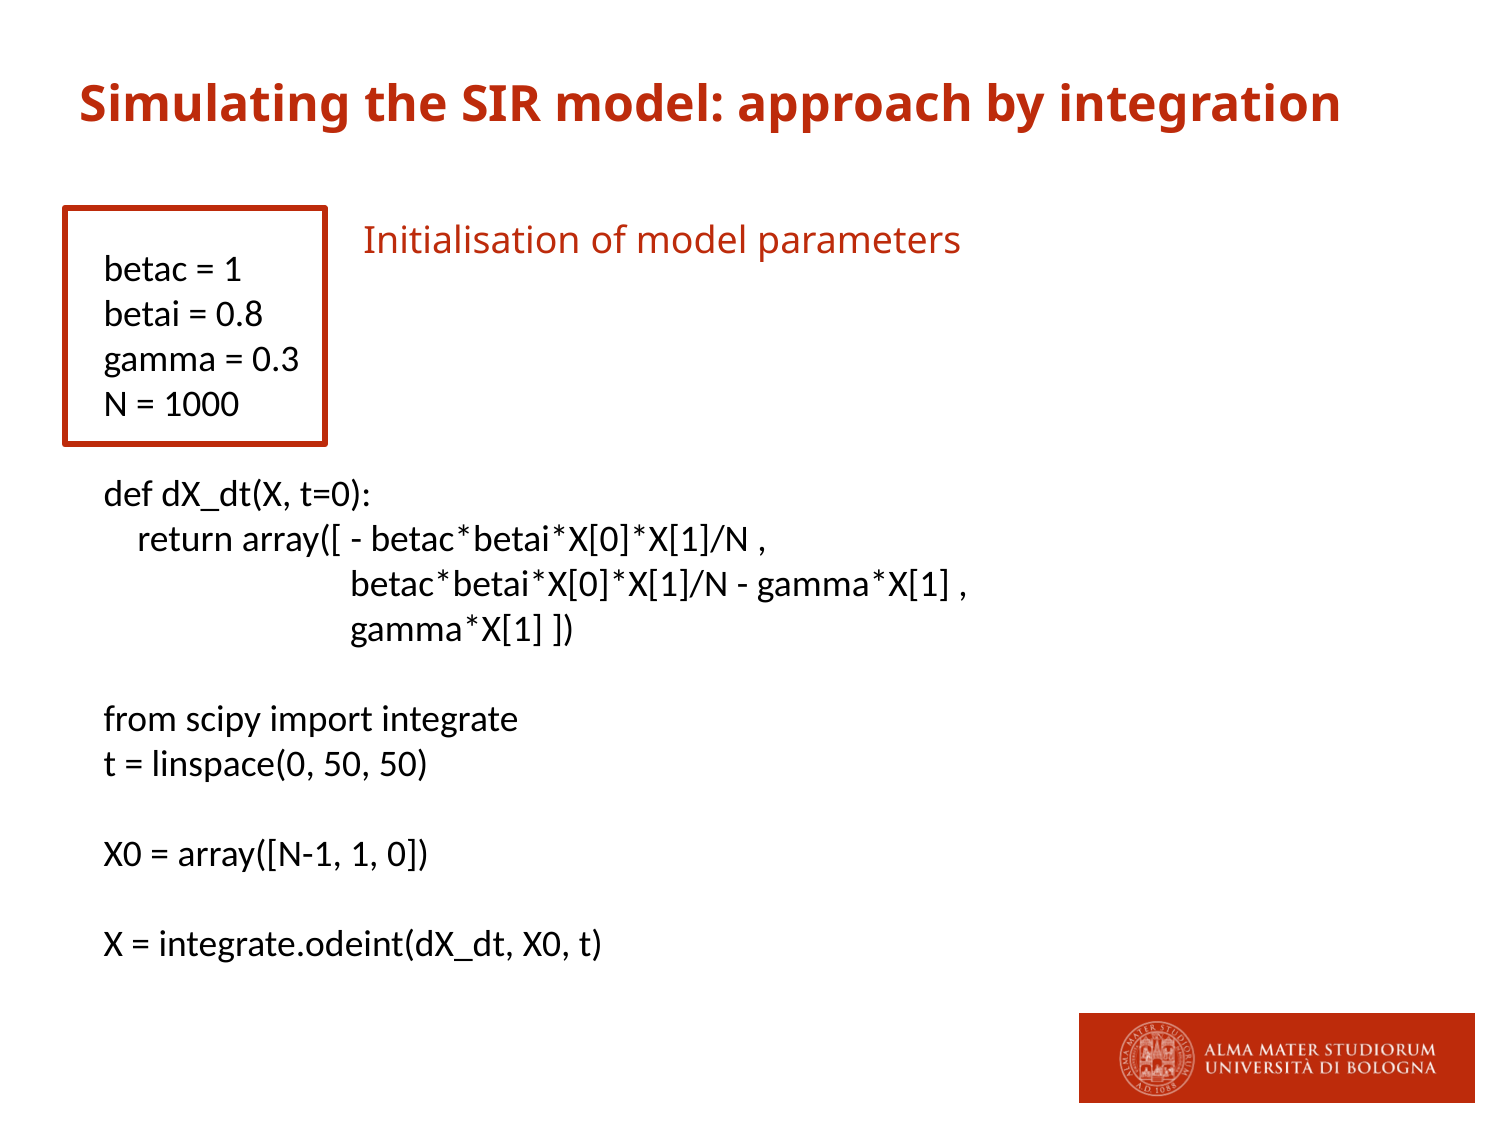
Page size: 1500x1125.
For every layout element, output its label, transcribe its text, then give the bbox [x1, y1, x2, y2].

text_box betac = 1 betai = 0.8 gamma = 0.3 N = 1000 def dX_dt(X, t=0): return array([ - betac*betai*X[0]*X[1]/N , betac*betai*X[0]*X[1]/N - gamma*X[1] , gamma*X[1] ]) from scipy import integrate t = linspace(0, 50, 50) X0 = array([N-1, 1, 0]) X = integrate.odeint(dX_dt, X0, t) [89, 236, 1010, 972]
list Simulating the SIR model: approach by integration [64, 78, 1447, 185]
text_box Initialisation of model parameters [348, 208, 1270, 269]
text_box betac = 1 betai = 0.8 gamma = 0.3 N = 1000 def dX_dt(X, t=0): return array([ - betac*betai*X[0]*X[1]/N , betac*betai*X[0]*X[1]/N - gamma*X[1] , gamma*X[1] ]) from scipy import integrate t = linspace(0, 50, 50) X0 = array([N-1, 1, 0]) X = integrate.odeint(dX_dt, X0, t) [89, 236, 322, 441]
